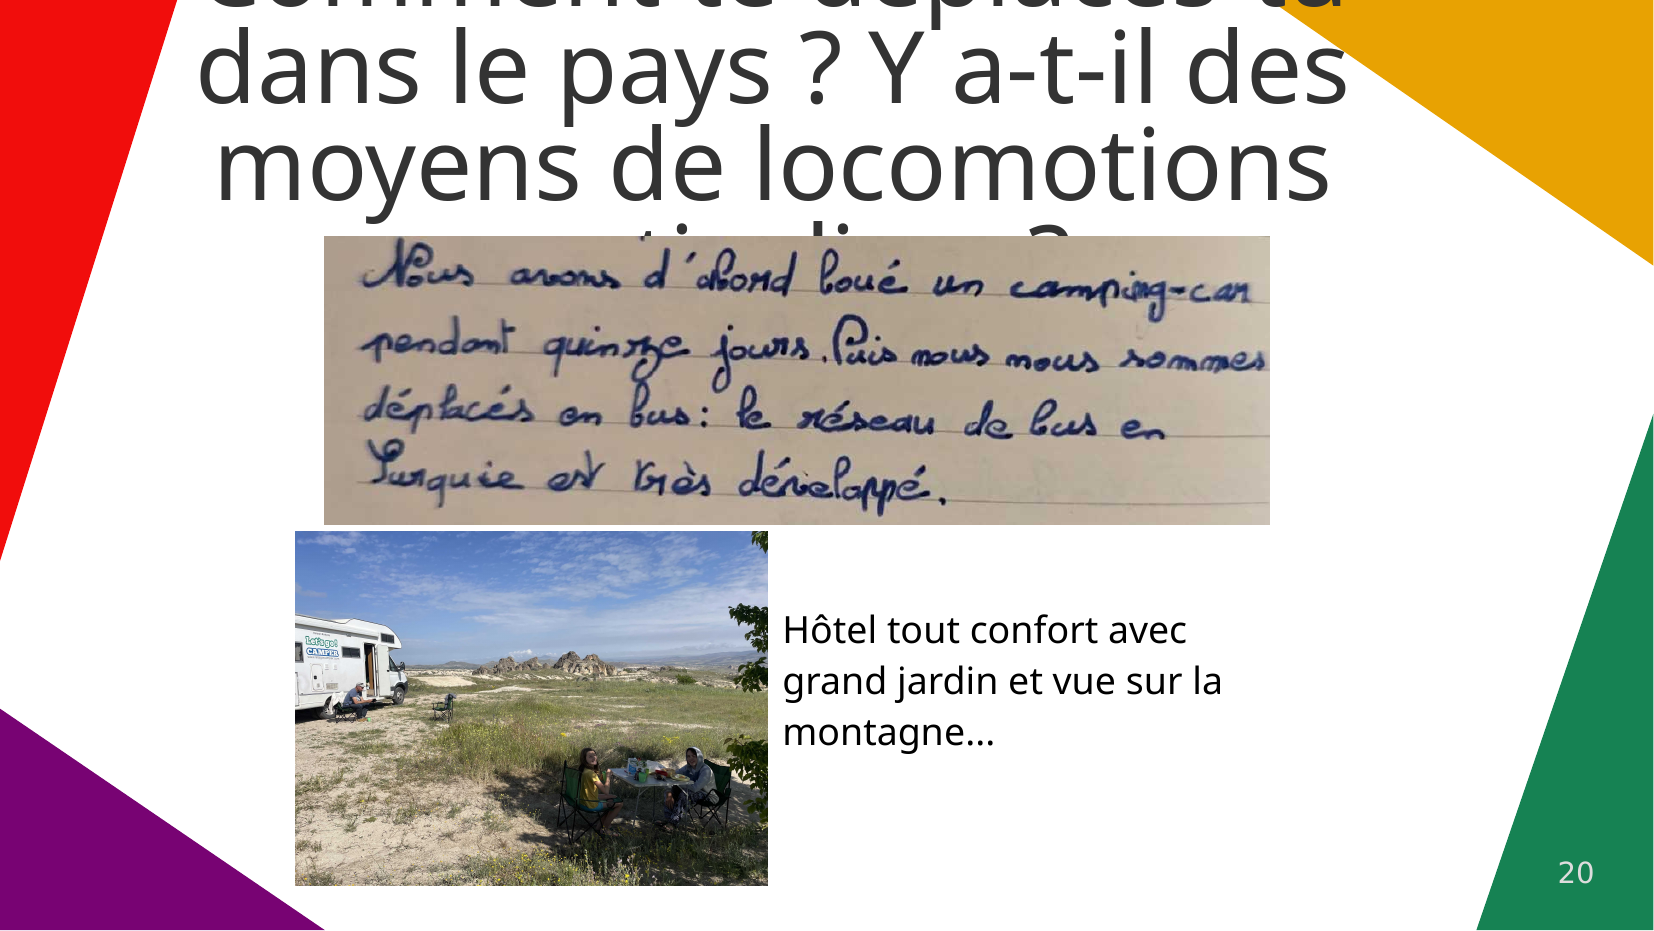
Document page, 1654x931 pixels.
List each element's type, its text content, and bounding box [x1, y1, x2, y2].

picture [324, 236, 1270, 526]
title Comment te déplaces-tu dans le pays ? Y a-t-il des moyens de locomotions particuliers ? [124, 0, 1424, 266]
picture [295, 531, 768, 886]
text_box Hôtel tout confort avec grand jardin et vue sur la montagne... [767, 596, 1241, 798]
